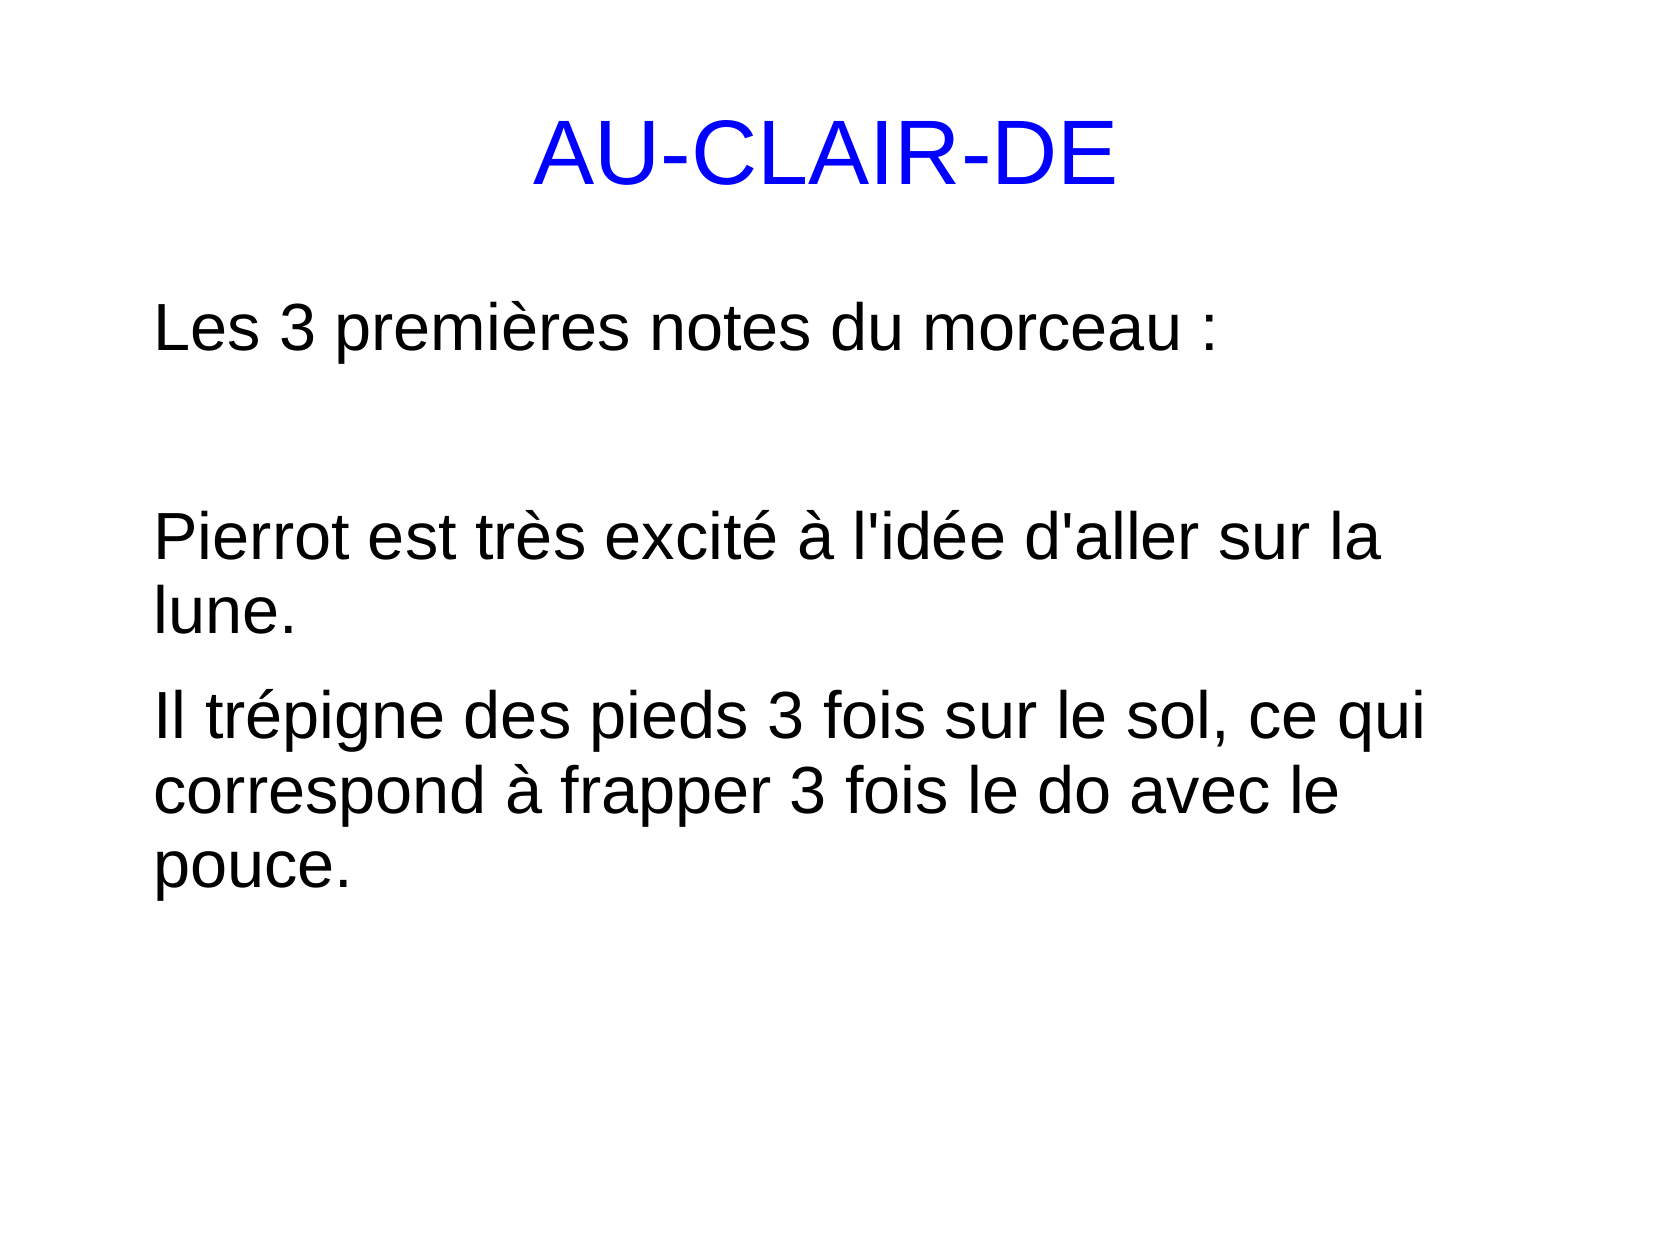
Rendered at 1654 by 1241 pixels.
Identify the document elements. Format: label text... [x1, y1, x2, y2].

title AU-CLAIR-DE [82, 49, 1571, 257]
list Les 3 premières notes du morceau : Pierrot est très excité à l'idée d'aller sur la lune. Il trépigne des pieds 3 fois sur le sol, ce qui correspond à frapper 3 fois le do avec le pouce. [82, 290, 1538, 1010]
